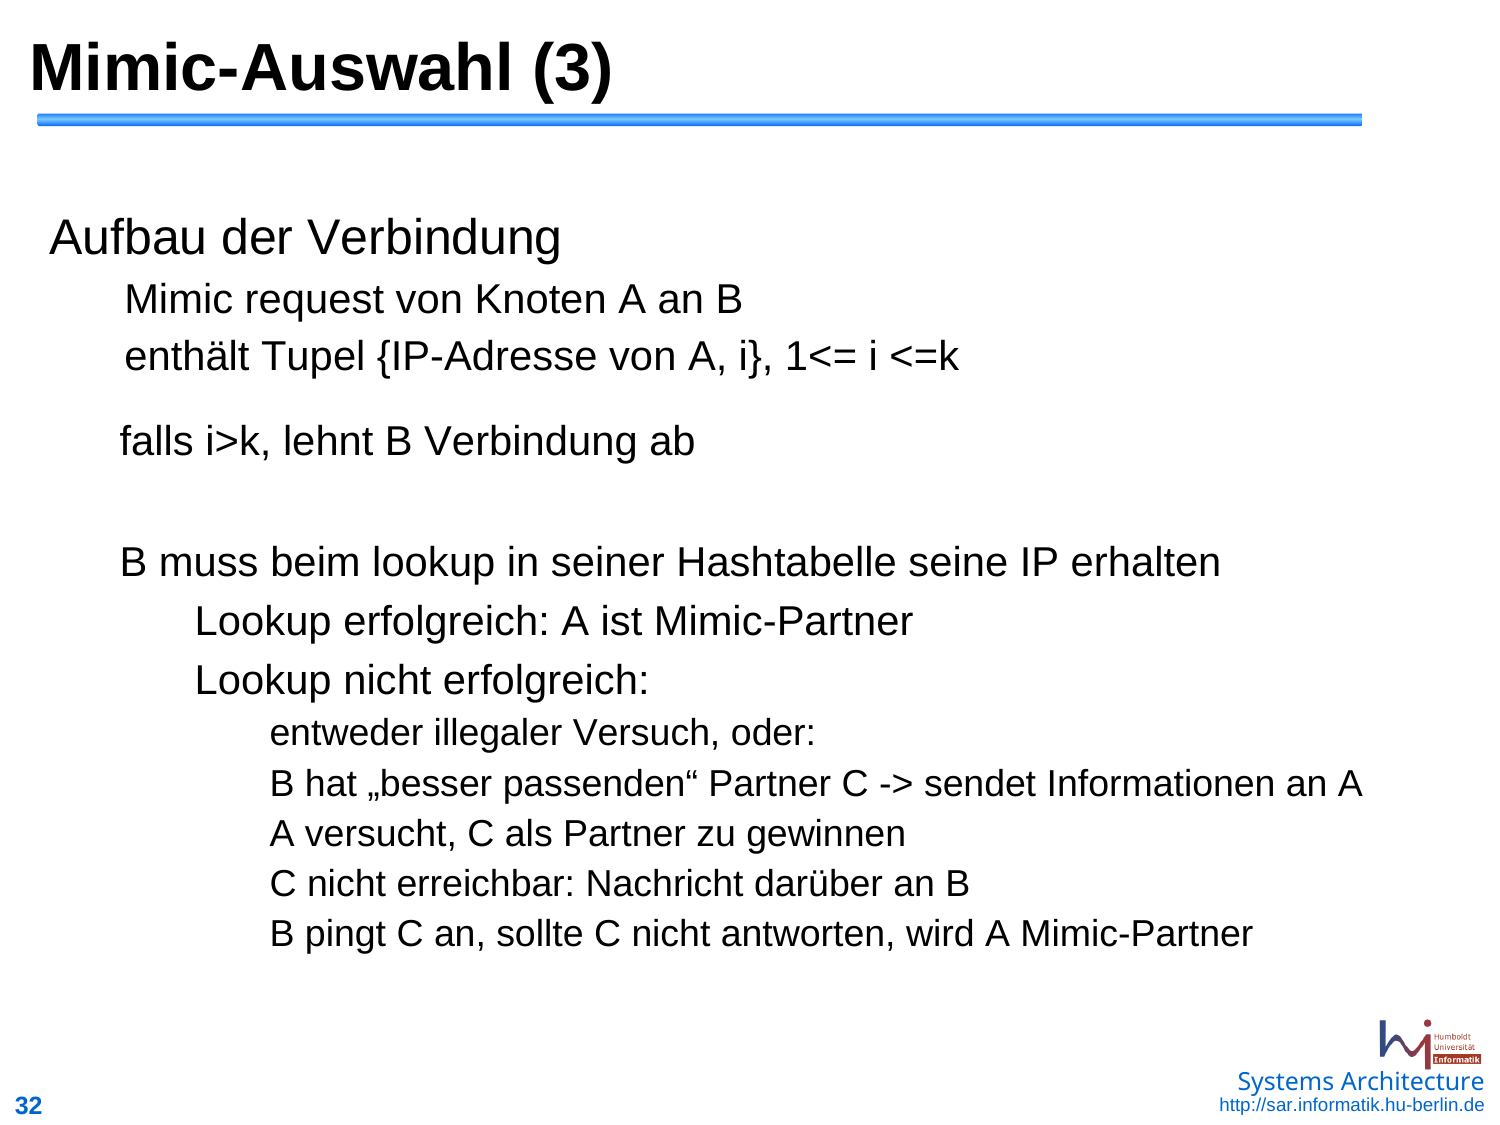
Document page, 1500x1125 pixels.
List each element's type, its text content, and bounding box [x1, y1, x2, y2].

list B muss beim lookup in seiner Hashtabelle seine IP erhalten Lookup erfolgreich: A ist Mimic-Partner Lookup nicht erfolgreich: entweder illegaler Versuch, oder: B hat „besser passenden“ Partner C -> sendet Informationen an A A versucht, C als Partner zu gewinnen C nicht erreichbar: Nachricht darüber an B B pingt C an, sollte C nicht antworten, wird A Mimic-Partner [29, 531, 1447, 965]
list Aufbau der Verbindung Mimic request von Knoten A an B enthält Tupel {IP-Adresse von A, i}, 1<= i <=k [34, 174, 1452, 360]
picture [1376, 1016, 1483, 1071]
list falls i>k, lehnt B Verbindung ab [29, 410, 1447, 531]
title Mimic-Auswahl (3) [29, 19, 1500, 115]
